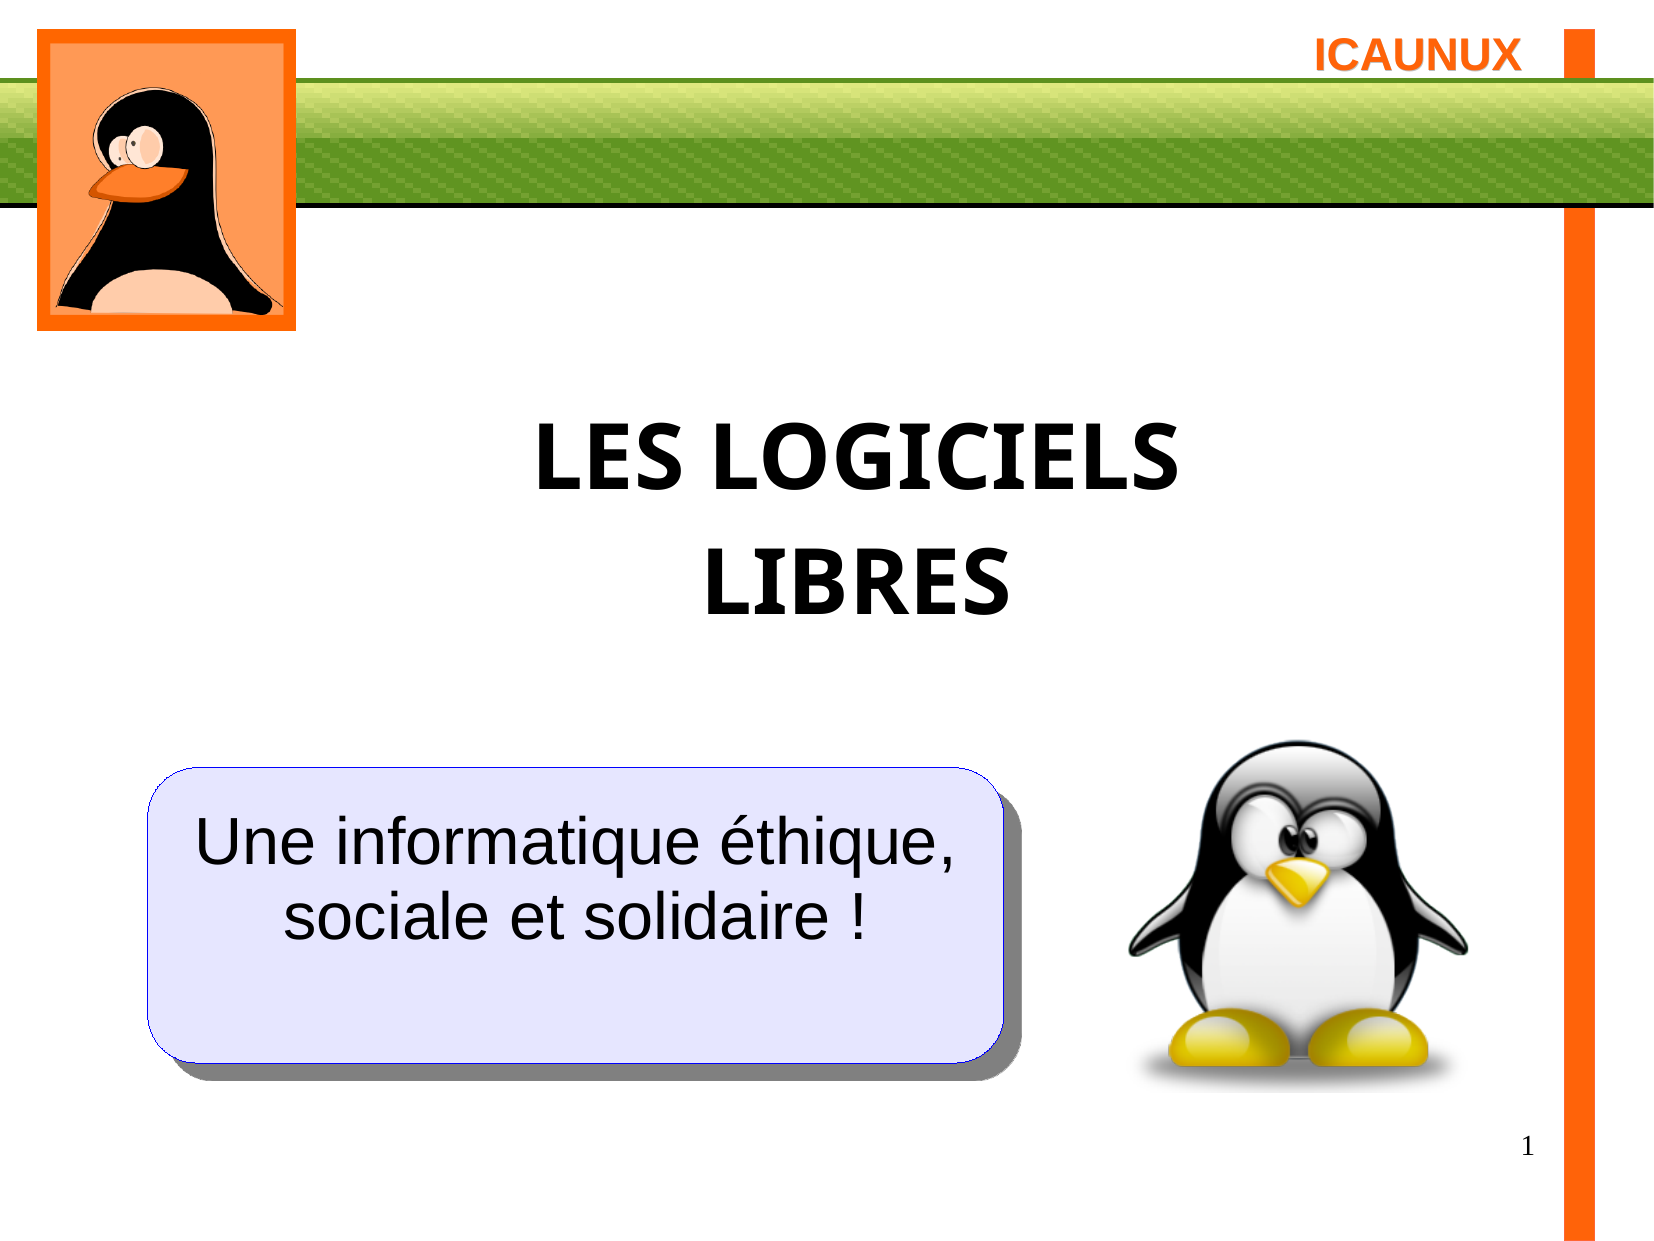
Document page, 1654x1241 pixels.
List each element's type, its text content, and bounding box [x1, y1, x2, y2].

text_box [151, 767, 1000, 797]
text_box Une informatique éthique, sociale et solidaire ! [147, 797, 1004, 1062]
picture [0, 29, 1654, 331]
picture [1120, 738, 1477, 1093]
text_box LES LOGICIELS LIBRES [413, 383, 1300, 613]
